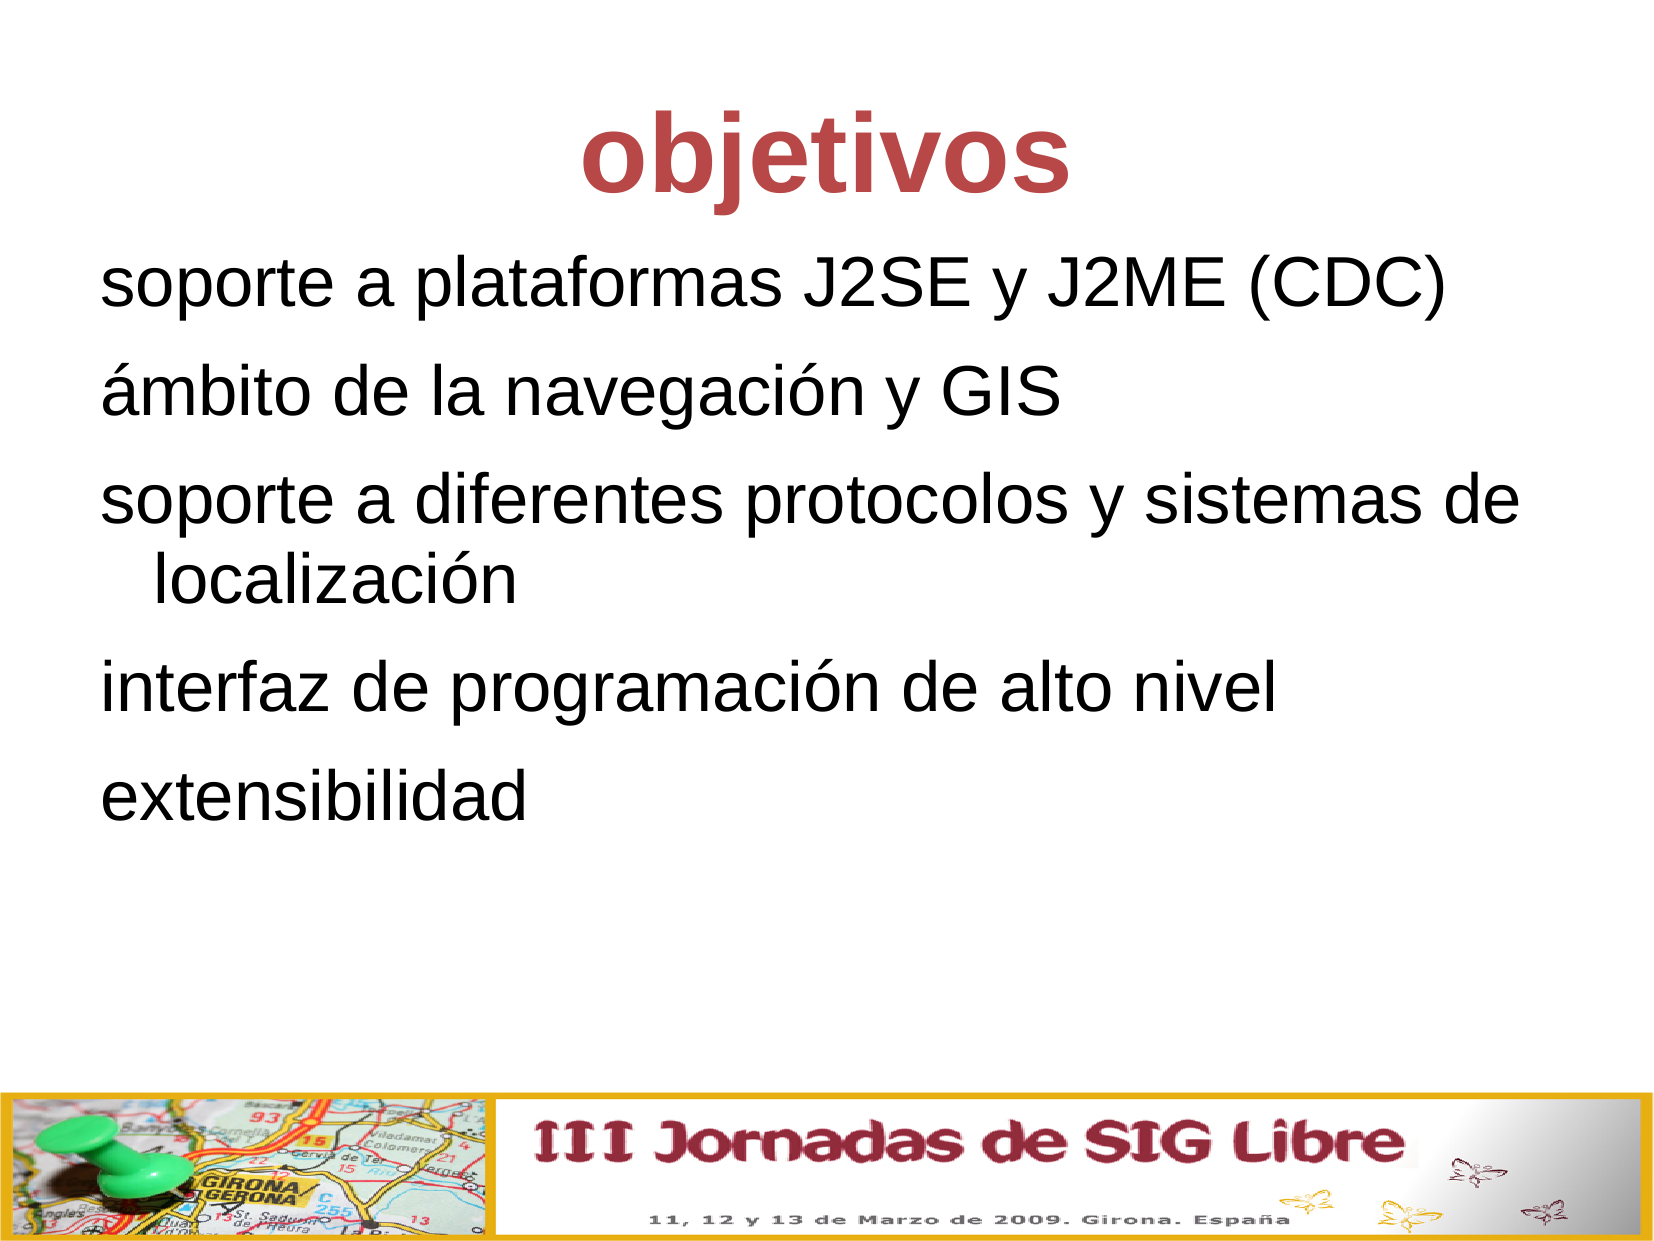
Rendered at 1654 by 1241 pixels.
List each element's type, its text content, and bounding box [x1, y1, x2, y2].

list soporte a plataformas J2SE y J2ME (CDC) ámbito de la navegación y GIS soporte a diferentes protocolos y sistemas de localización interfaz de programación de alto nivel extensibilidad [82, 242, 1571, 1047]
title objetivos [82, 56, 1571, 242]
picture [0, 1092, 1654, 1241]
